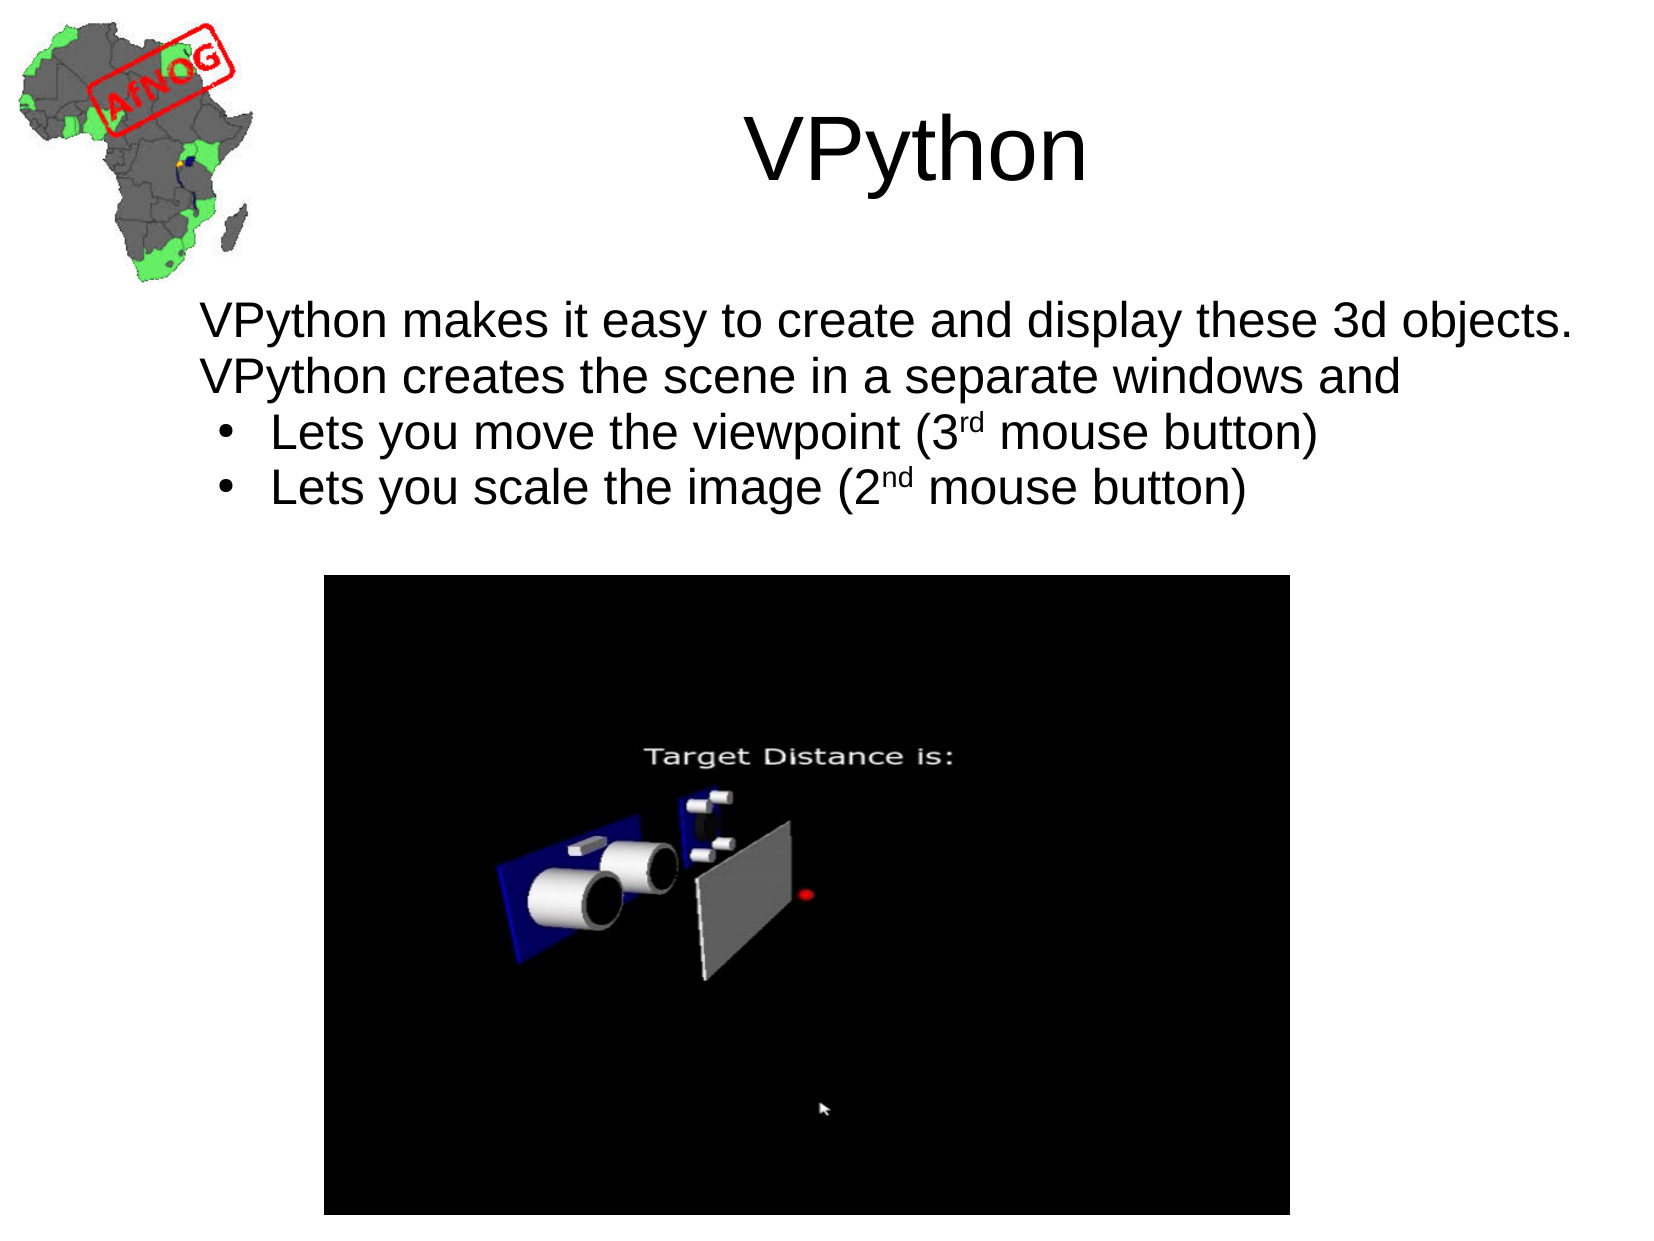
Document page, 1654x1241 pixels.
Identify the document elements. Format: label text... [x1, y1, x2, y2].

text_box [323, 575, 1291, 1216]
picture [9, 0, 259, 291]
text_box VPython makes it easy to create and display these 3d objects. VPython creates the scene in a separate windows and Lets you move the viewpoint (3rd mouse button) Lets you scale the image (2nd mouse button) [184, 285, 1591, 616]
title VPython [258, 45, 1576, 253]
